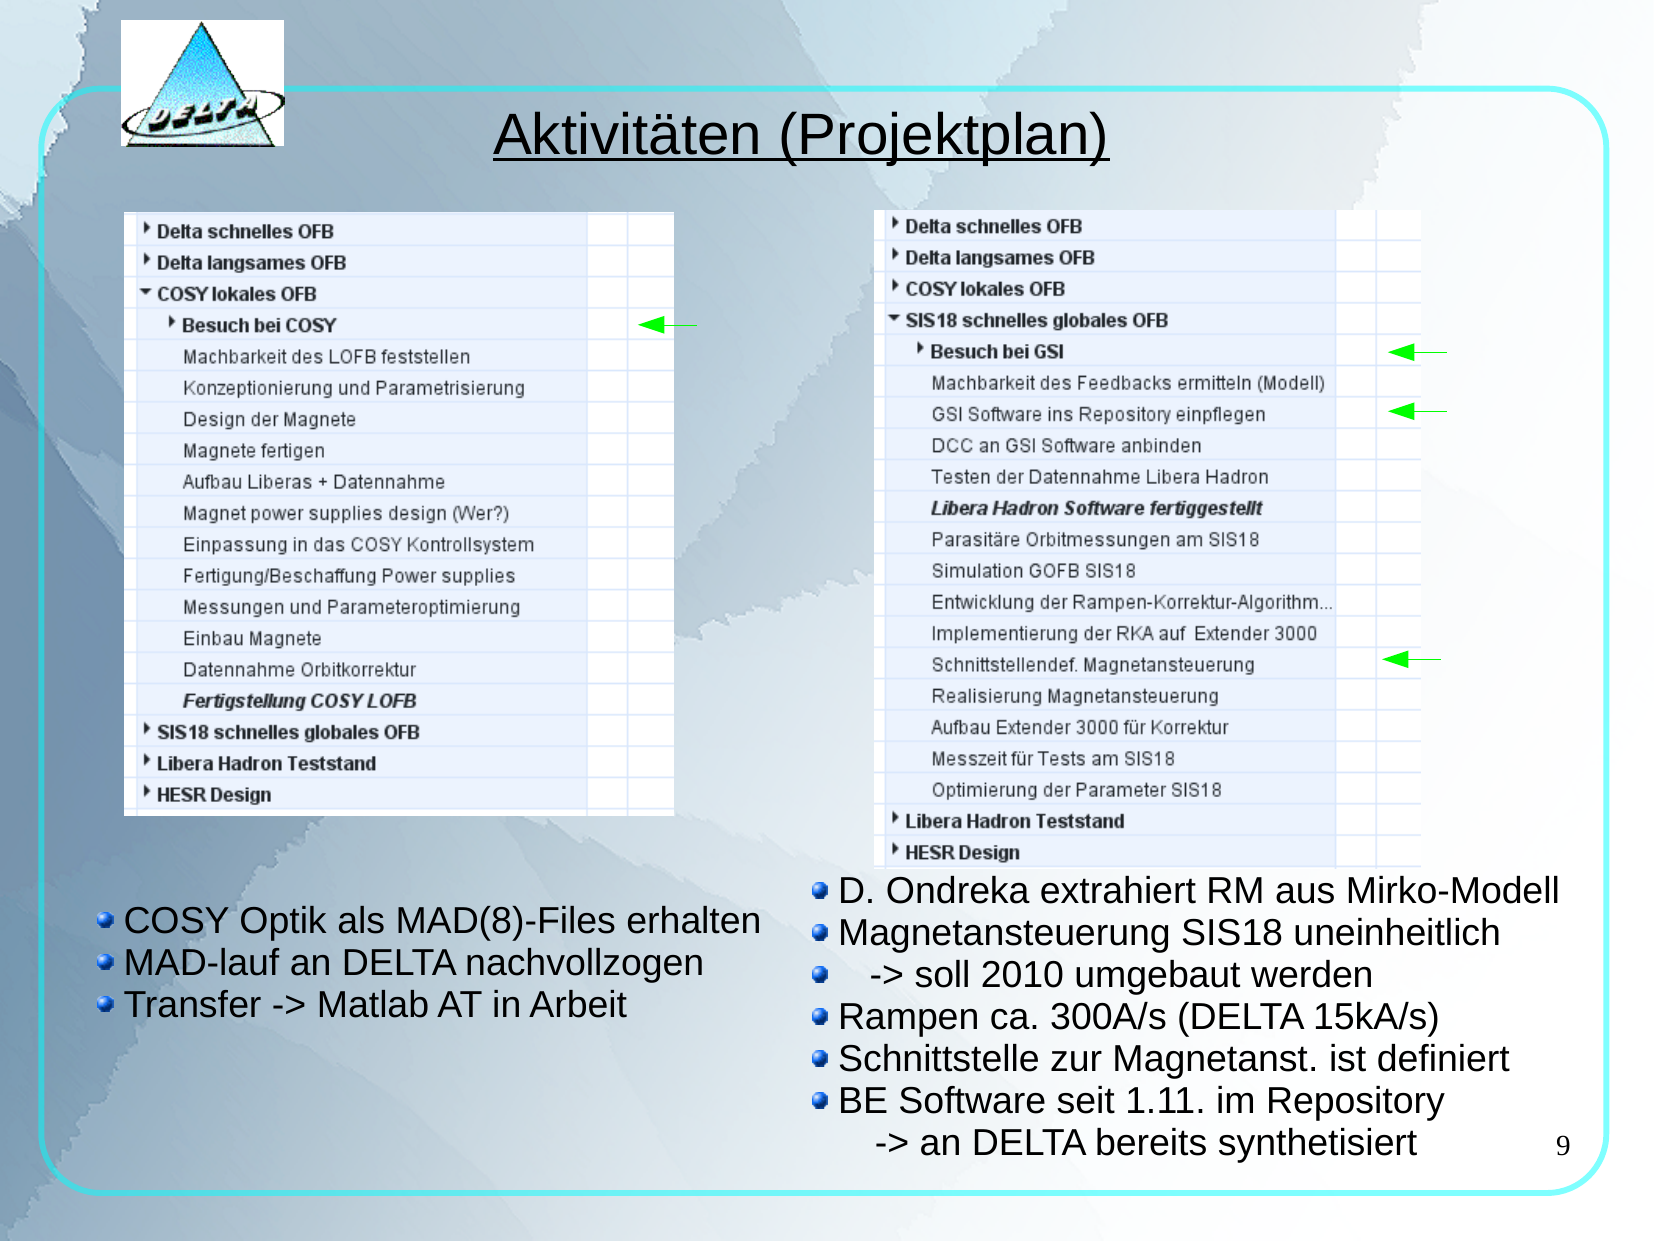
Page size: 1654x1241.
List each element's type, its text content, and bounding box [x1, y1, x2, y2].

text_box Aktivitäten (Projektplan) [478, 94, 1125, 182]
text_box COSY Optik als MAD(8)-Files erhalten MAD-lauf an DELTA nachvollzogen Transfer -> Matlab AT in Arbeit [82, 891, 797, 1046]
picture [0, 0, 1654, 1241]
text_box D. Ondreka extrahiert RM aus Mirko-Modell Magnetansteuerung SIS18 uneinheitlich -> soll 2010 umgebaut werden Rampen ca. 300A/s (DELTA 15kA/s) Schnittstelle zur Magnetanst. ist definiert BE Software seit 1.11. im Repository -> an DELTA bereits synthetisiert [797, 862, 1625, 1203]
